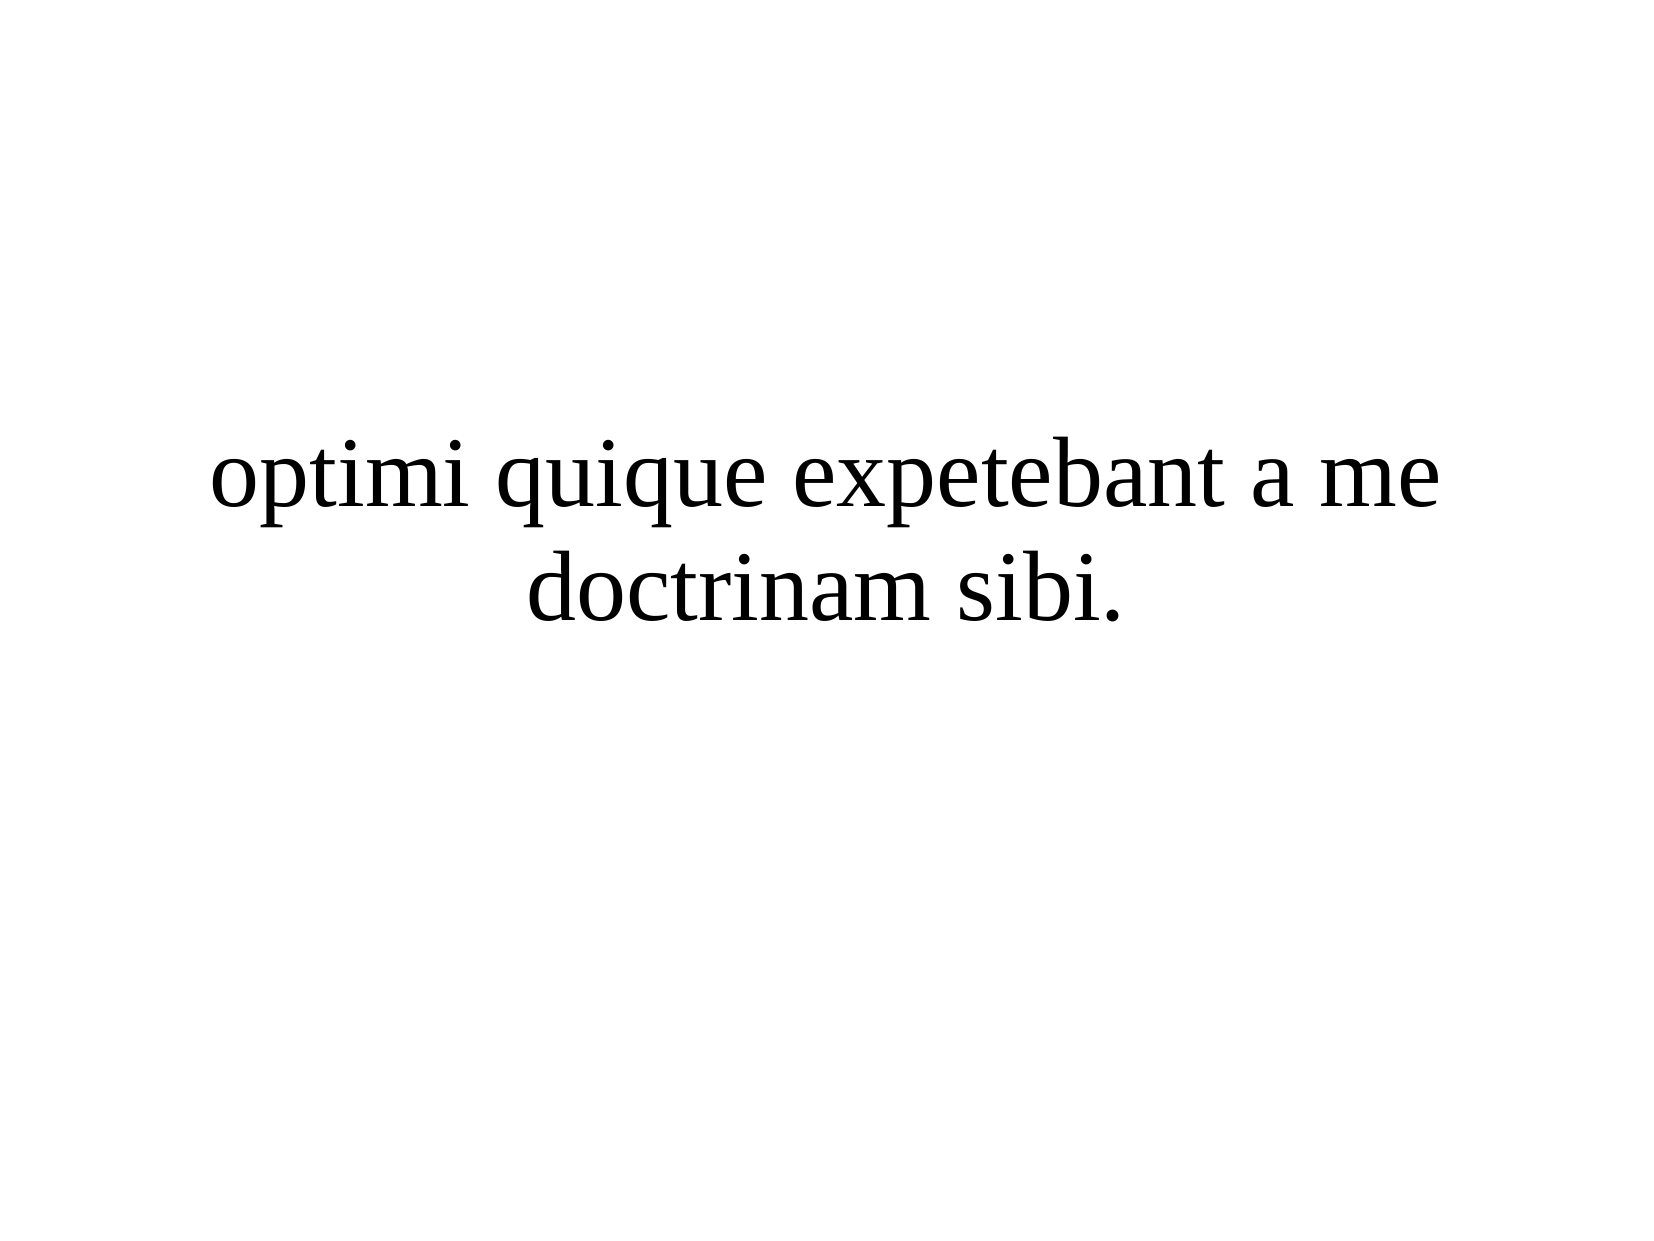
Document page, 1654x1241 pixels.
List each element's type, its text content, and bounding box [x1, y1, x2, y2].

text_box optimi quique expetebant a me doctrinam sibi. [82, 49, 1571, 1010]
